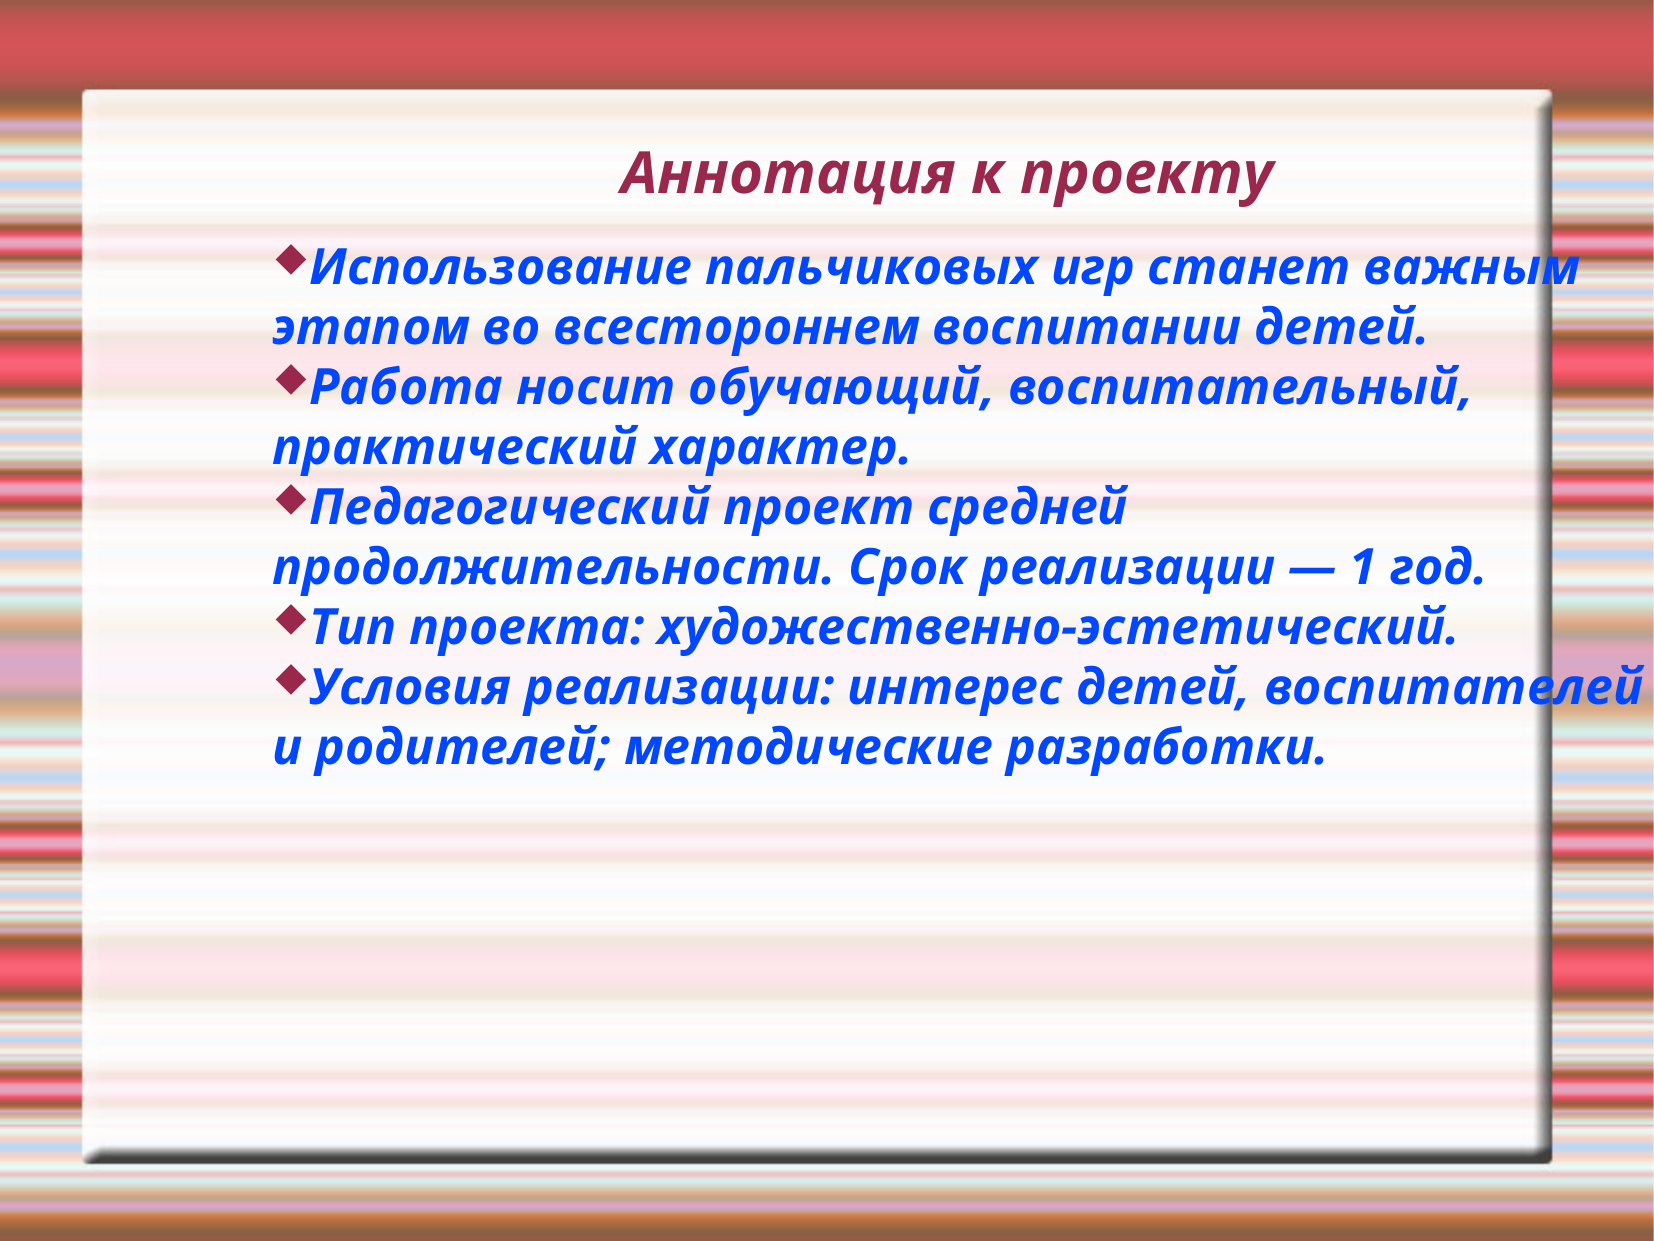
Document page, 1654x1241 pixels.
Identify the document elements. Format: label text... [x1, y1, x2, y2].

title Аннотация к проекту [241, 114, 1654, 225]
list Использование пальчиковых игр станет важным этапом во всестороннем воспитании детей. Работа носит обучающий, воспитательный, практический характер. Педагогический проект средней продолжительности. Срок реализации — 1 год. Тип проекта: художественно-эстетический. Условия реализации: интерес детей, воспитателей и родителей; методические разработки. [272, 234, 1654, 1016]
